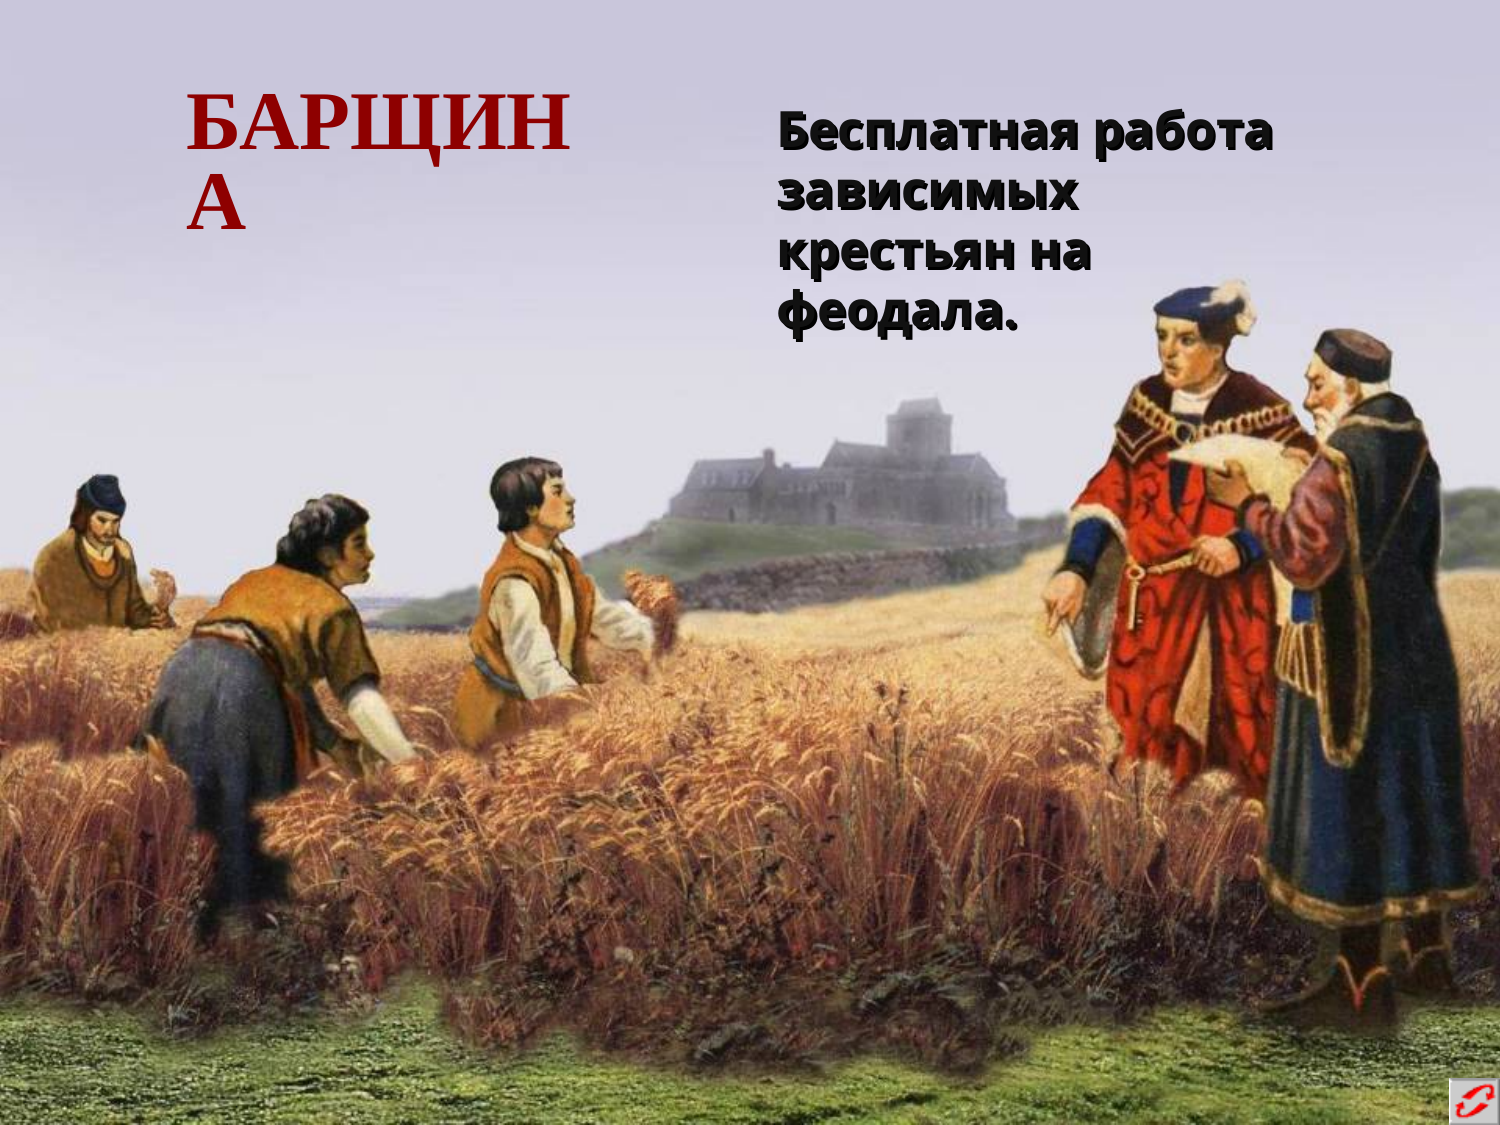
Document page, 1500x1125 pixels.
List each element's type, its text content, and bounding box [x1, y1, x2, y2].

text_box Бесплатная работа зависимых крестьян на феодала. [761, 90, 1305, 346]
title БАРЩИНА [171, 78, 644, 198]
picture [0, 0, 1500, 1125]
